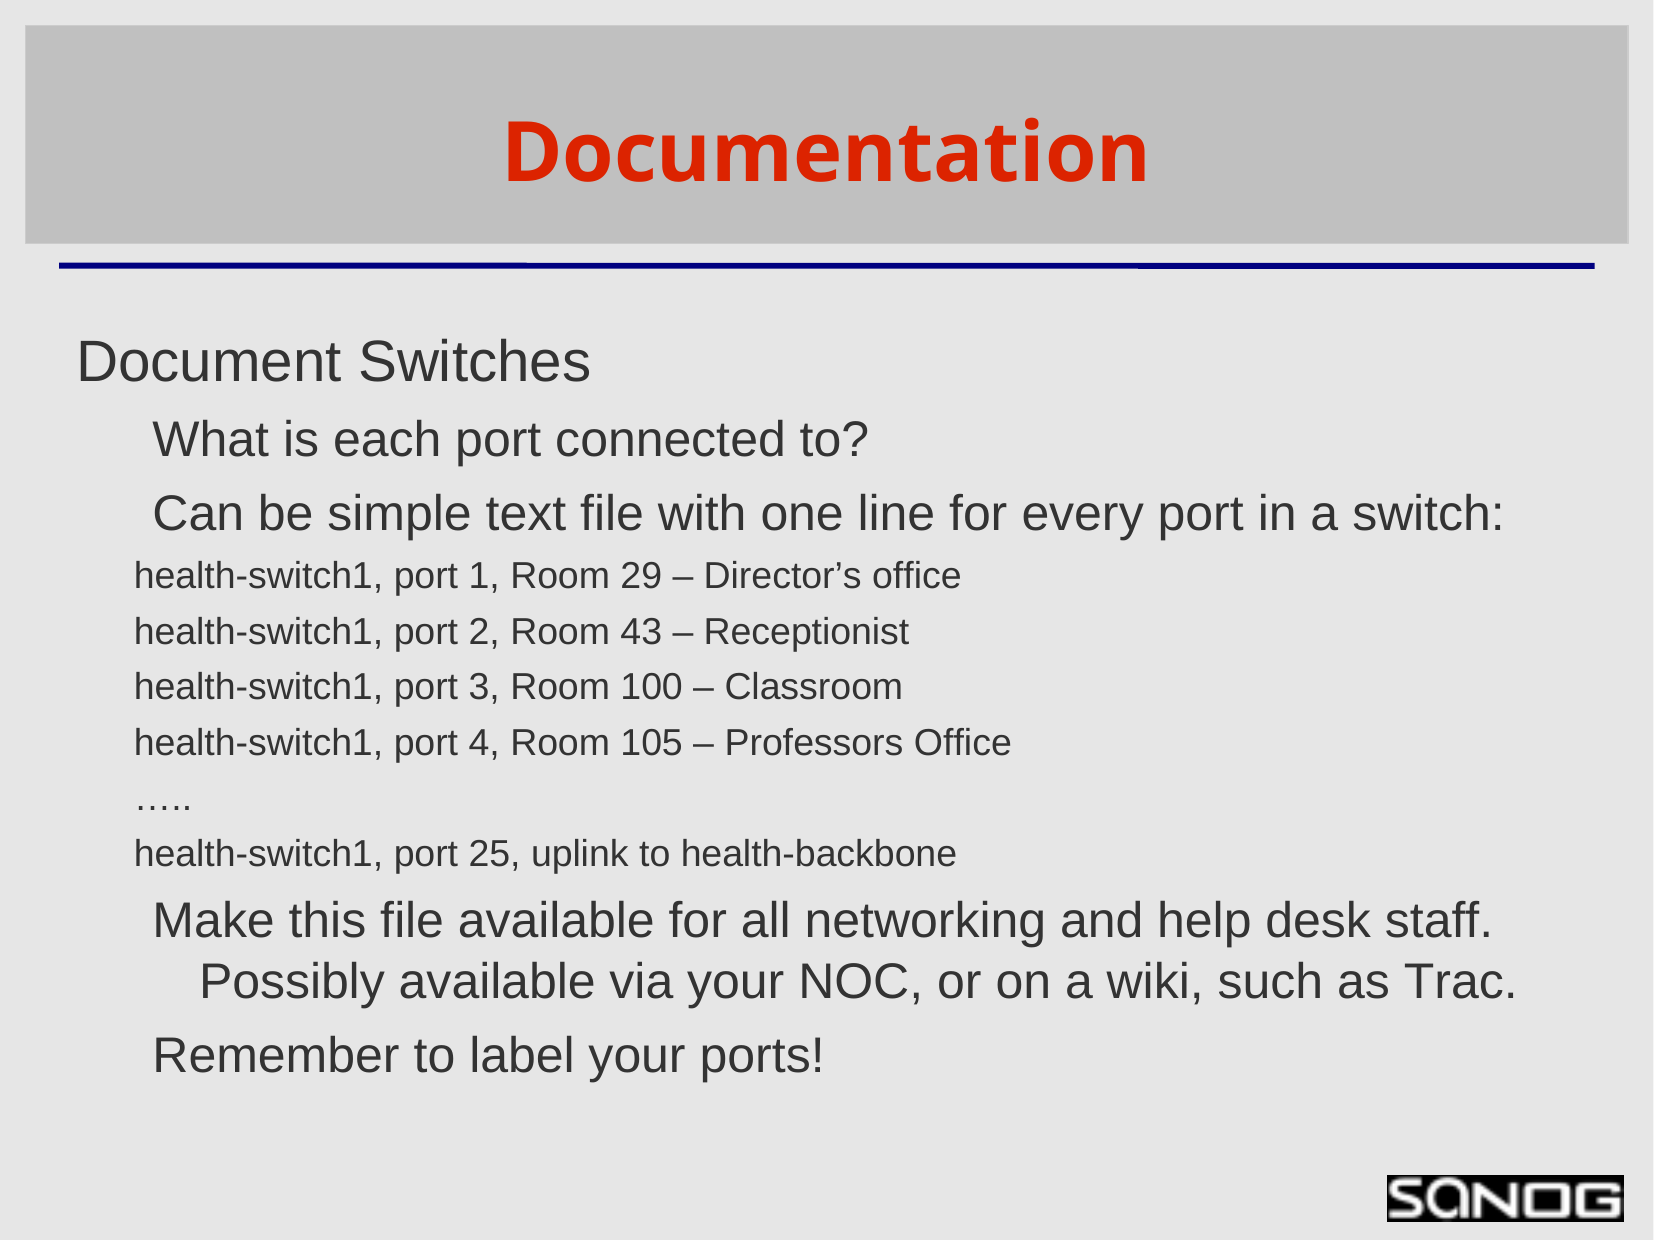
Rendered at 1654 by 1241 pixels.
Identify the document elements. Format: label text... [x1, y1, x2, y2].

list Document Switches What is each port connected to? Can be simple text file with one line for every port in a switch: health-switch1, port 1, Room 29 – Director’s office health-switch1, port 2, Room 43 – Receptionist health-switch1, port 3, Room 100 – Classroom health-switch1, port 4, Room 105 – Professors Office ….. health-switch1, port 25, uplink to health-backbone Make this file available for all networking and help desk staff. Possibly available via your NOC, or on a wiki, such as Trac. Remember to label your ports! [59, 322, 1593, 1116]
title Documentation [121, 53, 1532, 245]
picture [1387, 1175, 1624, 1222]
